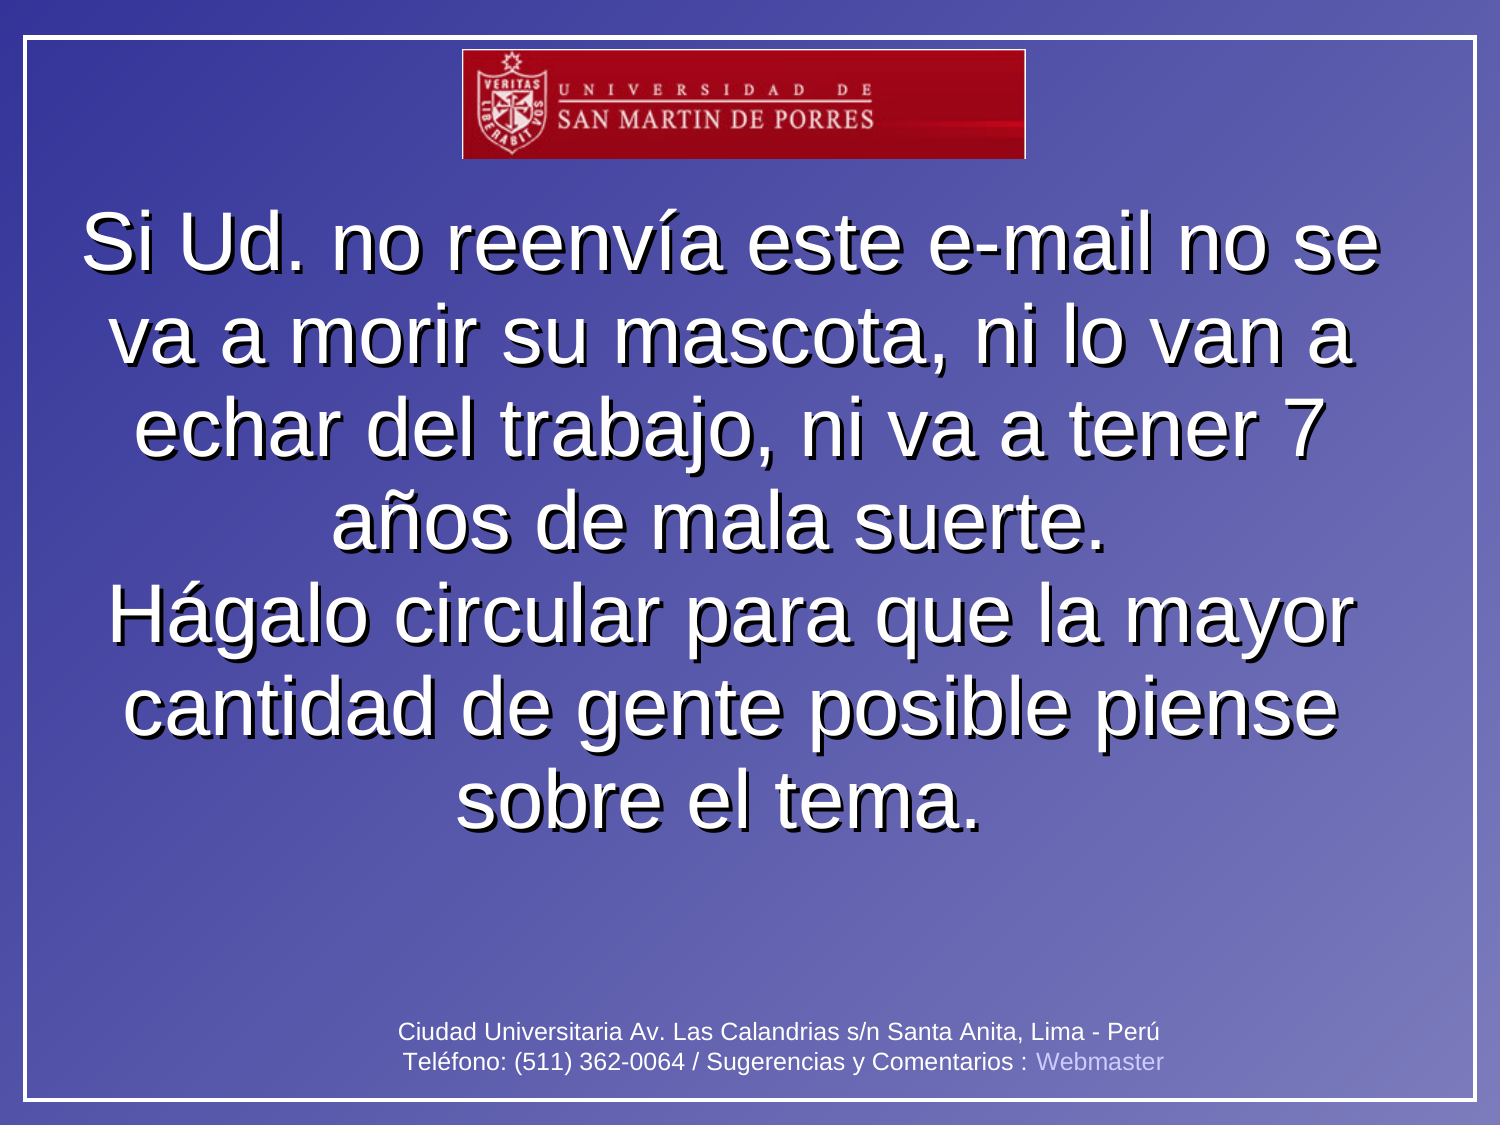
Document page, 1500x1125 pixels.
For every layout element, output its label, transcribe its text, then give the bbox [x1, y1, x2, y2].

picture [462, 49, 1026, 159]
title Si Ud. no reenvía este e-mail no se va a morir su mascota, ni lo van a echar del trabajo, ni va a tener 7 años de mala suerte. Hágalo circular para que la mayor cantidad de gente posible piense sobre el tema. [24, 187, 1438, 1003]
